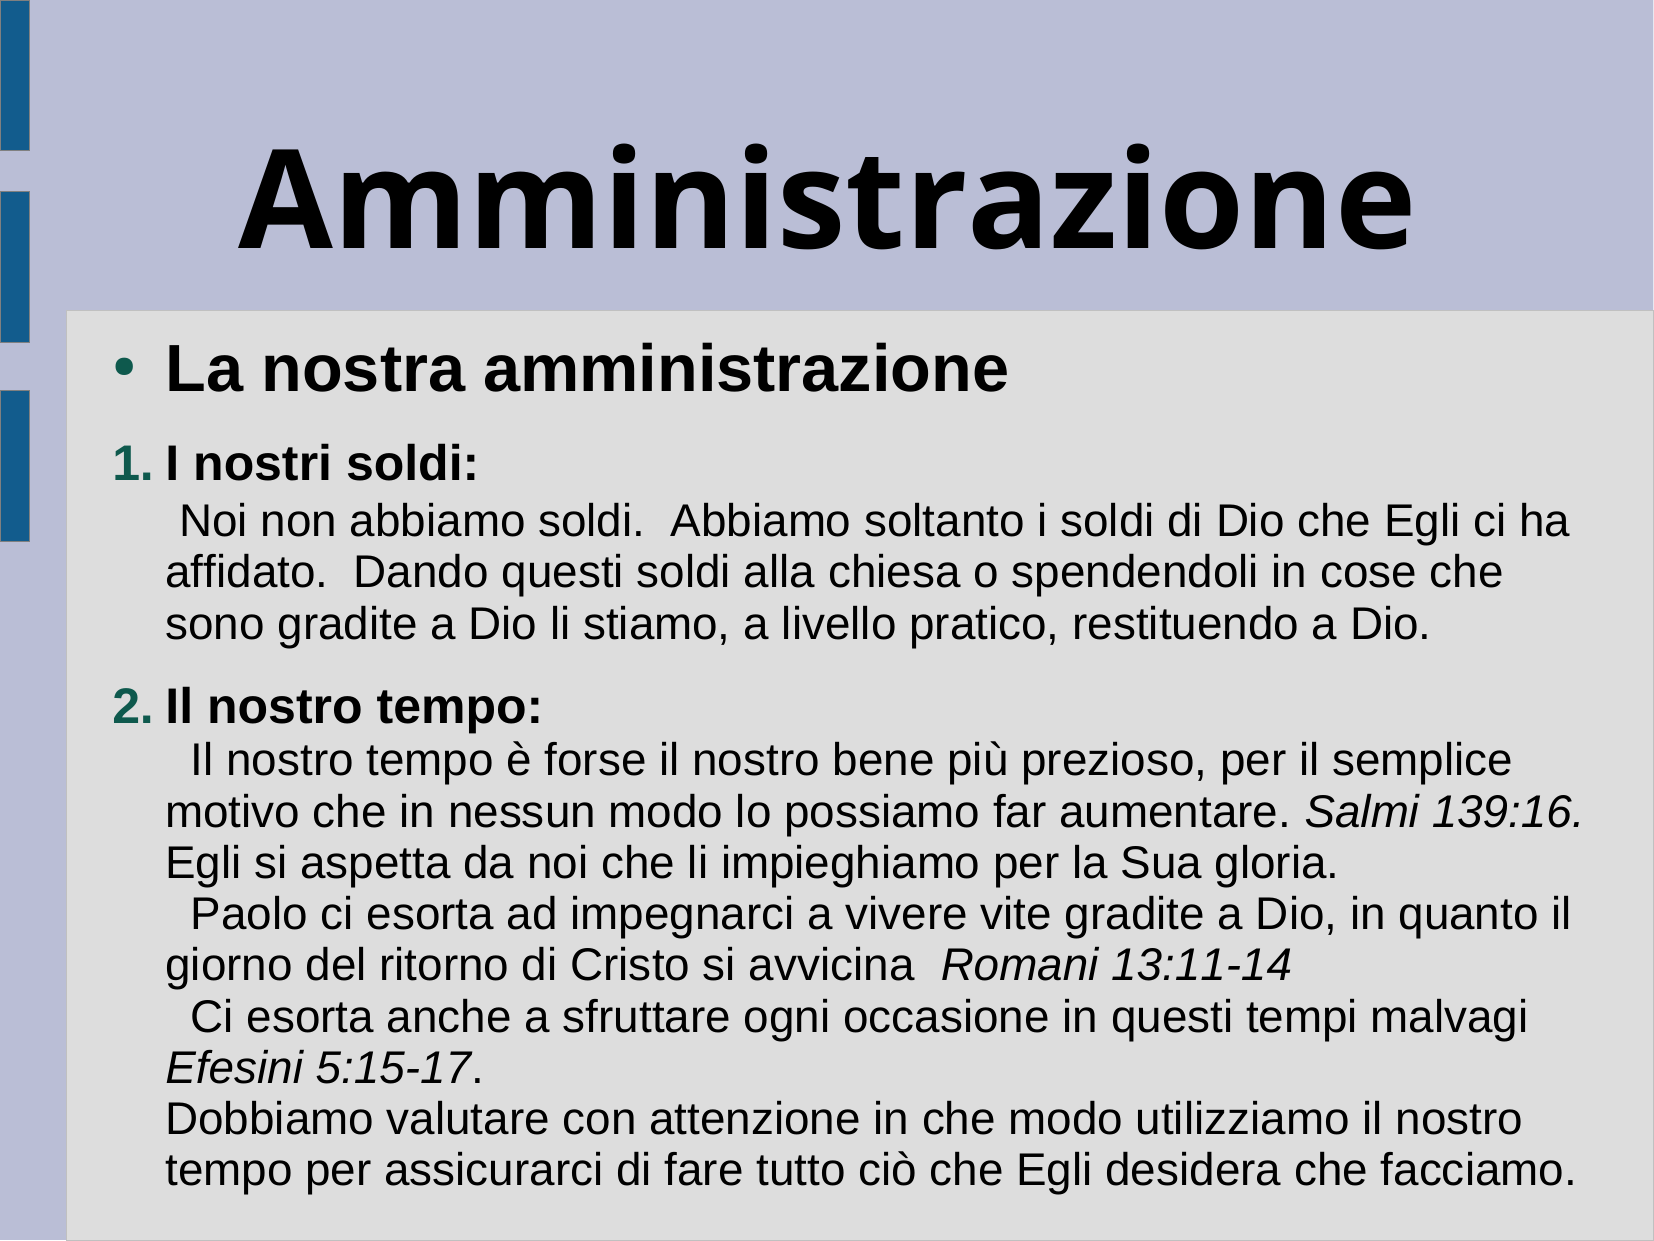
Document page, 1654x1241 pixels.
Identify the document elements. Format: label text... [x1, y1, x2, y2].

list La nostra amministrazione I nostri soldi: Noi non abbiamo soldi. Abbiamo soltanto i soldi di Dio che Egli ci ha affidato. Dando questi soldi alla chiesa o spendendoli in cose che sono gradite a Dio li stiamo, a livello pratico, restituendo a Dio. Il nostro tempo: Il nostro tempo è forse il nostro bene più prezioso, per il semplice motivo che in nessun modo lo possiamo far aumentare. Salmi 139:16. Egli si aspetta da noi che li impieghiamo per la Sua gloria. Paolo ci esorta ad impegnarci a vivere vite gradite a Dio, in quanto il giorno del ritorno di Cristo si avvicina Romani 13:11-14 Ci esorta anche a sfruttare ogni occasione in questi tempi malvagi Efesini 5:15-17. Dobbiamo valutare con attenzione in che modo utilizziamo il nostro tempo per assicurarci di fare tutto ciò che Egli desidera che facciamo. [94, 330, 1607, 1205]
title Amministrazione [121, 83, 1534, 306]
